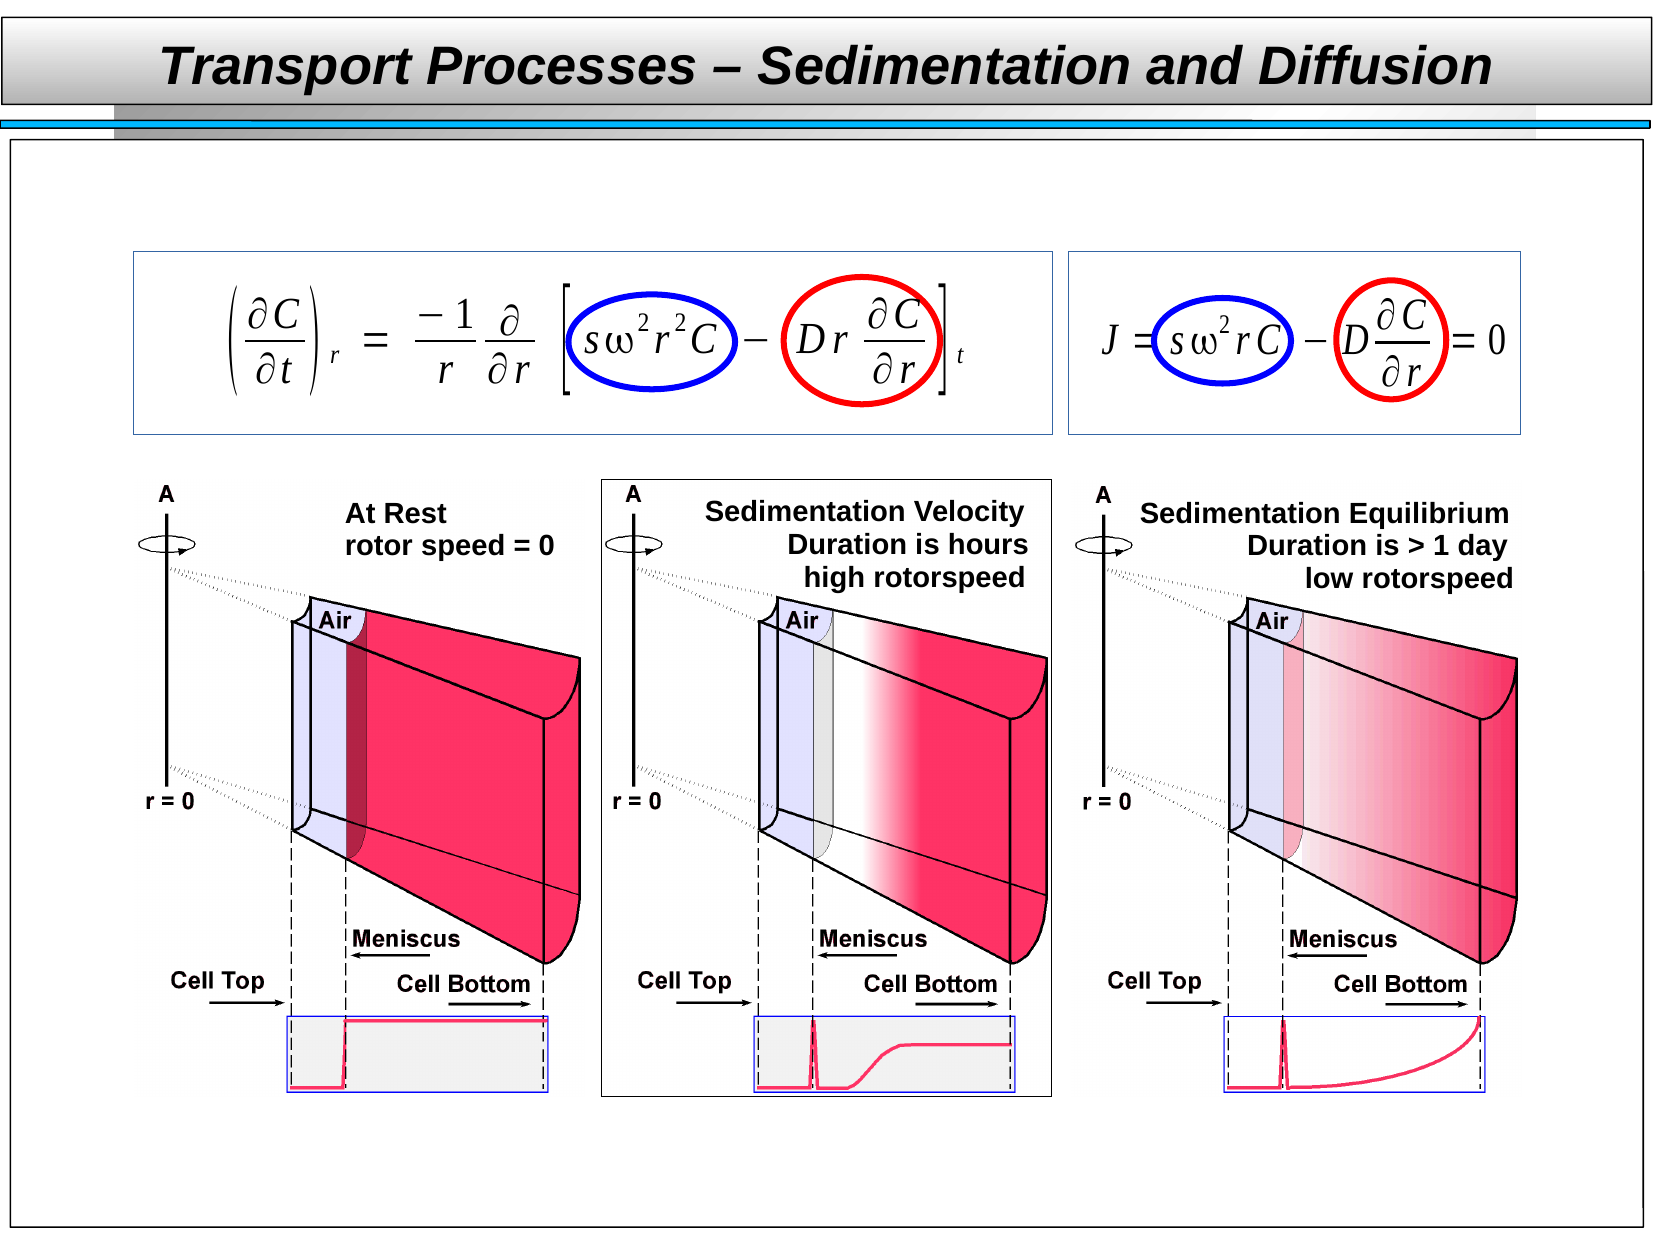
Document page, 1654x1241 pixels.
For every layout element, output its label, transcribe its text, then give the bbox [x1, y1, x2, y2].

text_box Sedimentation Equilibrium Duration is > 1 day low rotorspeed [1125, 489, 1530, 603]
text_box Transport Processes – Sedimentation and Diffusion [1, 17, 1652, 105]
text_box [0, 120, 1651, 129]
chart [1340, 289, 1443, 396]
text_box [10, 139, 1644, 1228]
picture [601, 479, 1052, 1097]
picture [1071, 480, 1522, 1097]
text_box Sedimentation Velocity Duration is hours high rotorspeed [690, 487, 1048, 602]
picture [134, 479, 585, 1097]
chart [1419, 289, 1512, 396]
text_box At Rest rotor speed = 0 [330, 489, 571, 597]
chart [220, 282, 970, 399]
chart [1092, 289, 1364, 396]
